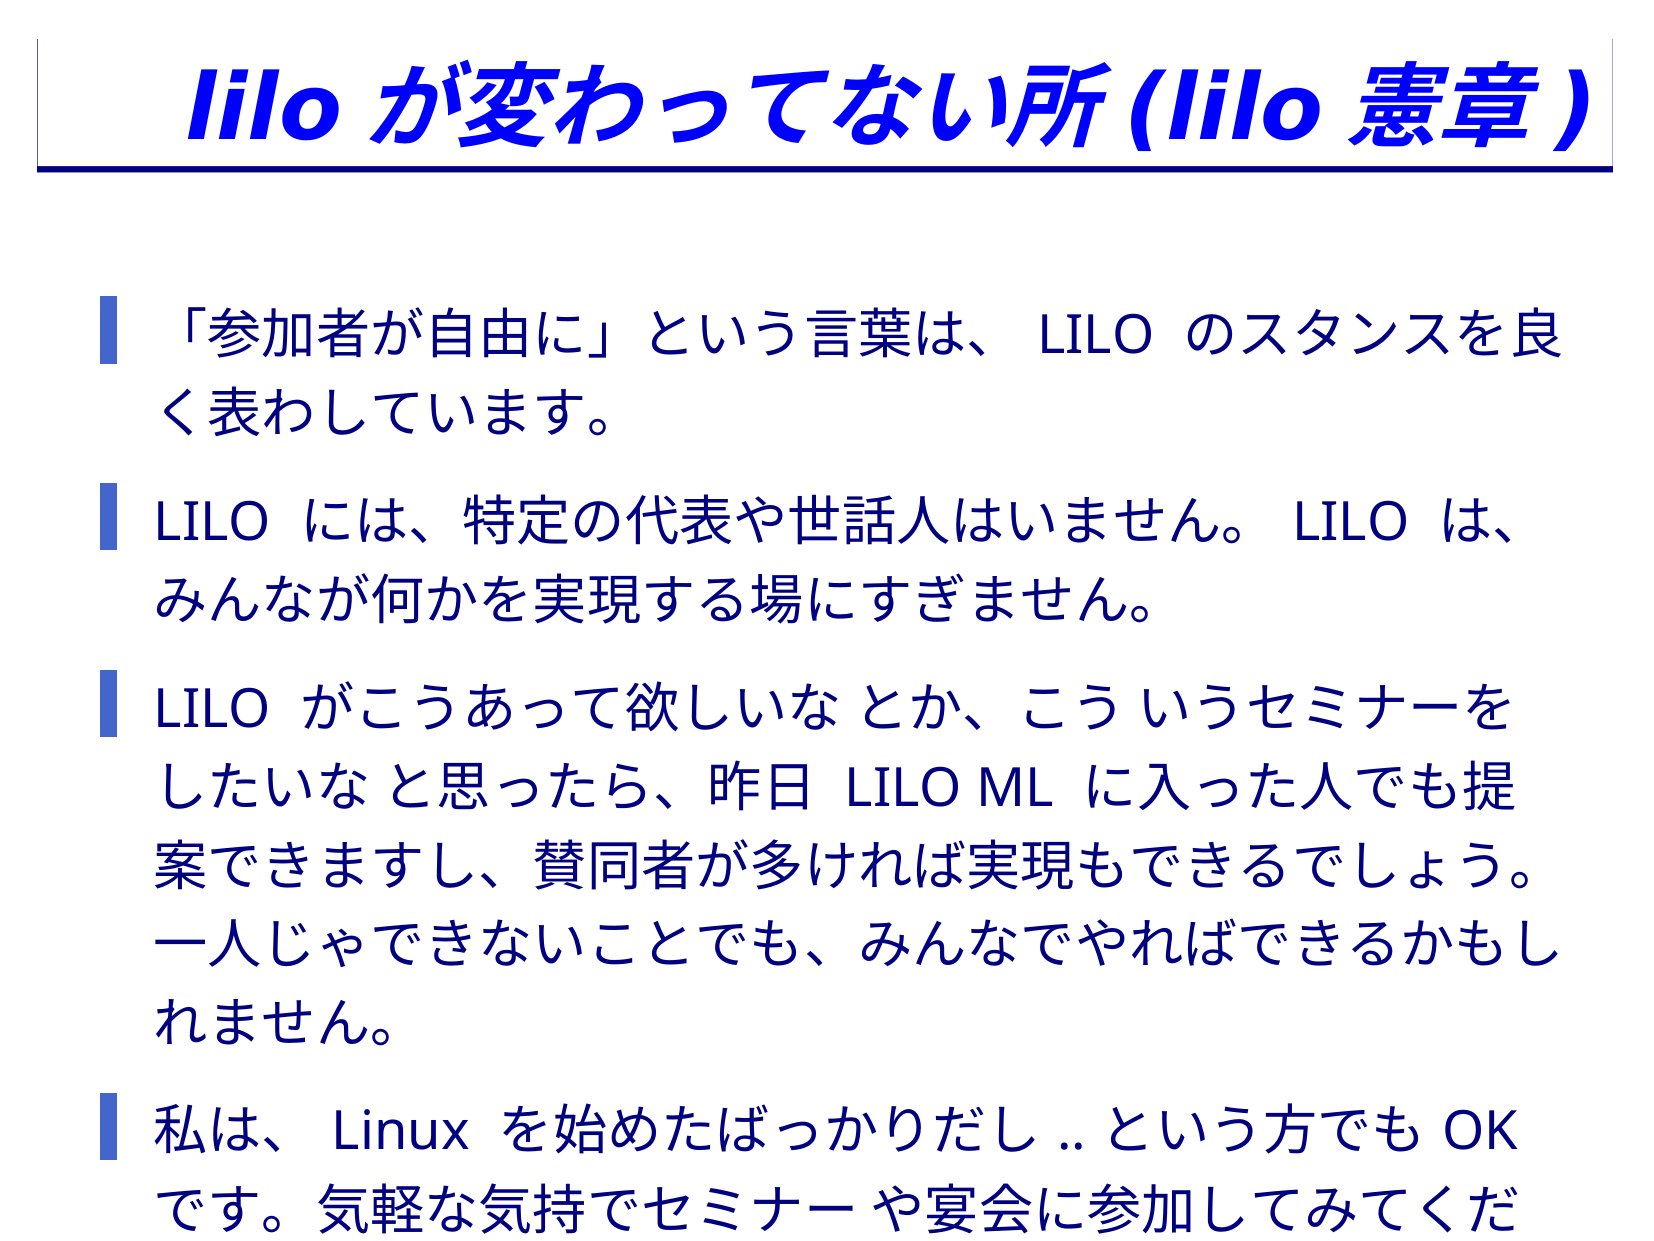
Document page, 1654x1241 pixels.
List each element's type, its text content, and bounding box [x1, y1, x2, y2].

title liloが変わってない所(lilo憲章) [37, 46, 1613, 154]
list 「参加者が自由に」という言葉は、LILO のスタンスを良く表わしています。 LILO には、特定の代表や世話人はいません。LILO は、みんなが何かを実現する場にすぎません。 LILO がこうあって欲しいな とか、こう いうセミナーをしたいな と思ったら、昨日 LILO ML に入った人でも提案できますし、賛同者が多ければ実現もできるでしょう。 一人じゃできないことでも、みんなでやればできるかもしれません。 私は、Linux を始めたばっかりだし..という方でもOKです。気軽な気持でセミナー や宴会に参加してみてください。 まってま～す。 [82, 290, 1571, 1109]
picture [100, 1109, 117, 1160]
